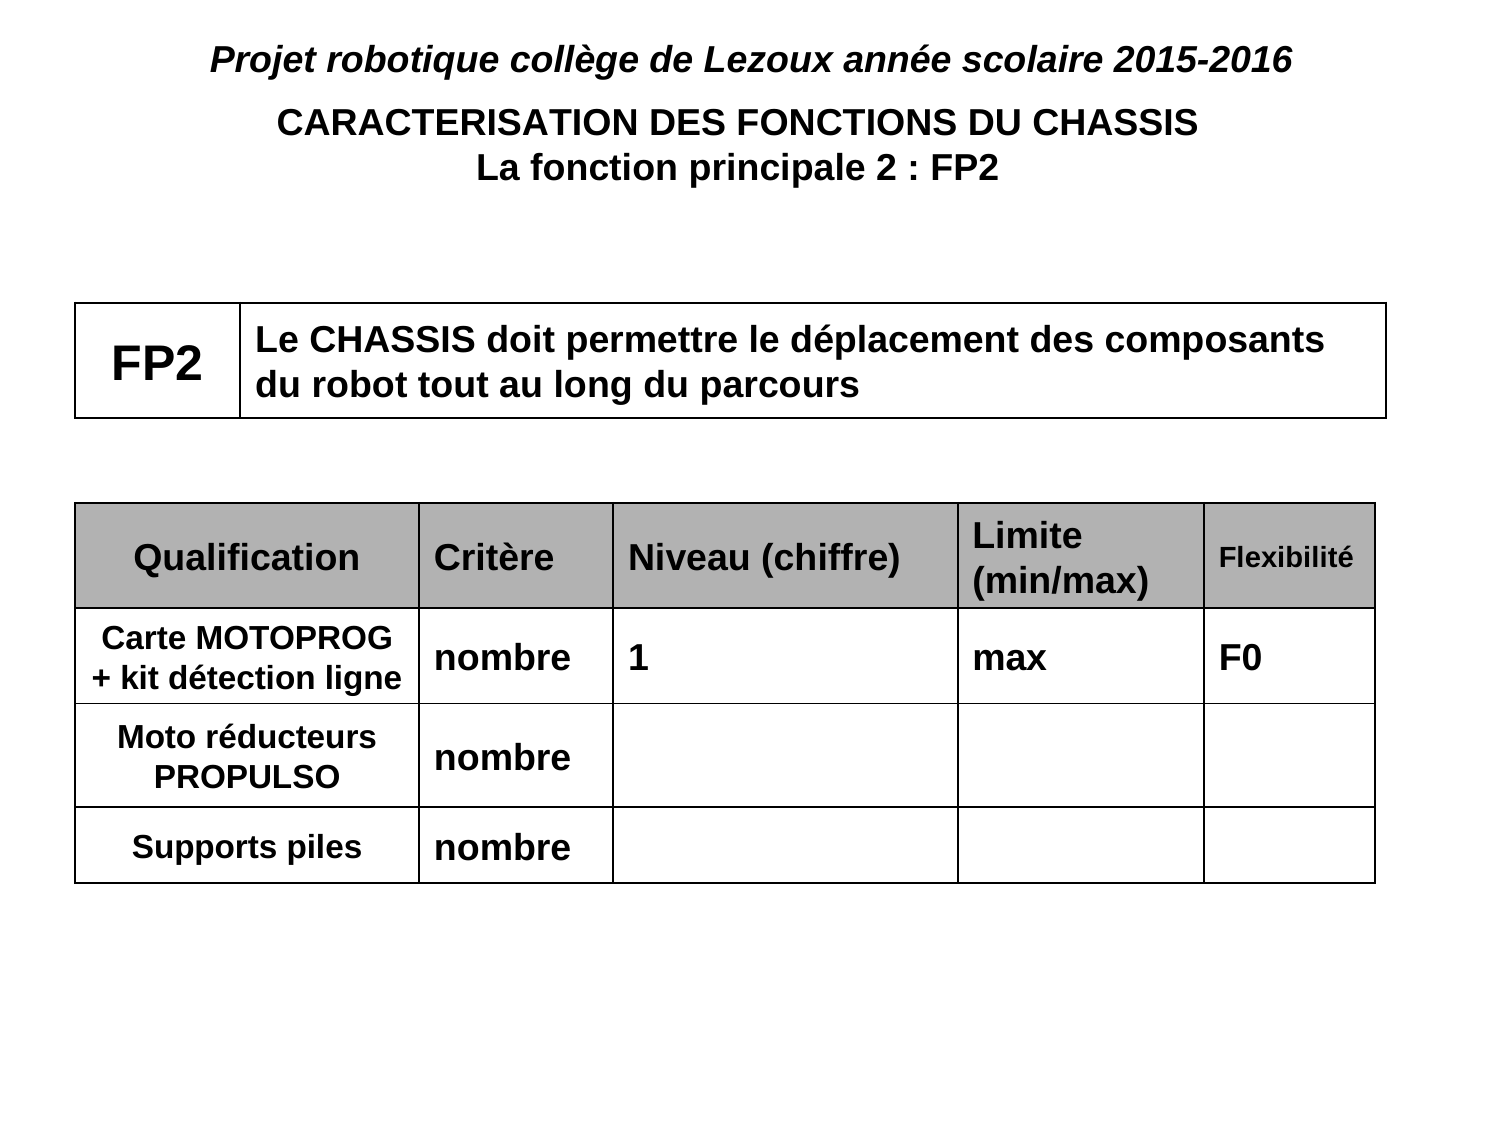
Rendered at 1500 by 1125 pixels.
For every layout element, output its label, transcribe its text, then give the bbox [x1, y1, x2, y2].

table_cell nombre [420, 609, 612, 703]
table_header Critère [420, 504, 612, 607]
table_cell [959, 704, 1203, 806]
table_cell [1205, 808, 1374, 882]
table_cell [1205, 704, 1374, 806]
table_cell 1 [614, 609, 957, 703]
table_cell nombre [420, 808, 612, 882]
table_cell F0 [1205, 609, 1374, 703]
table_cell Moto réducteurs PROPULSO [76, 704, 418, 806]
table_header Qualification [76, 504, 418, 607]
table_header Le CHASSIS doit permettre le déplacement des composants du robot tout au long du parcours [241, 304, 1385, 417]
table_header Limite (min/max) [959, 504, 1203, 607]
table_cell nombre [420, 704, 612, 806]
table_cell [614, 808, 957, 882]
table_cell [614, 704, 957, 806]
title CARACTERISATION DES FONCTIONS DU CHASSIS La fonction principale 2 : FP2 [100, 90, 1376, 197]
table_cell [959, 808, 1203, 882]
table_header Flexibilité [1205, 504, 1374, 607]
table_cell Supports piles [76, 808, 418, 882]
table_cell Carte MOTOPROG + kit détection ligne [76, 609, 418, 703]
text_box Projet robotique collège de Lezoux année scolaire 2015-2016 [162, 24, 1341, 90]
table_header FP2 [76, 304, 239, 417]
table_cell max [959, 609, 1203, 703]
table_header Niveau (chiffre) [614, 504, 957, 607]
